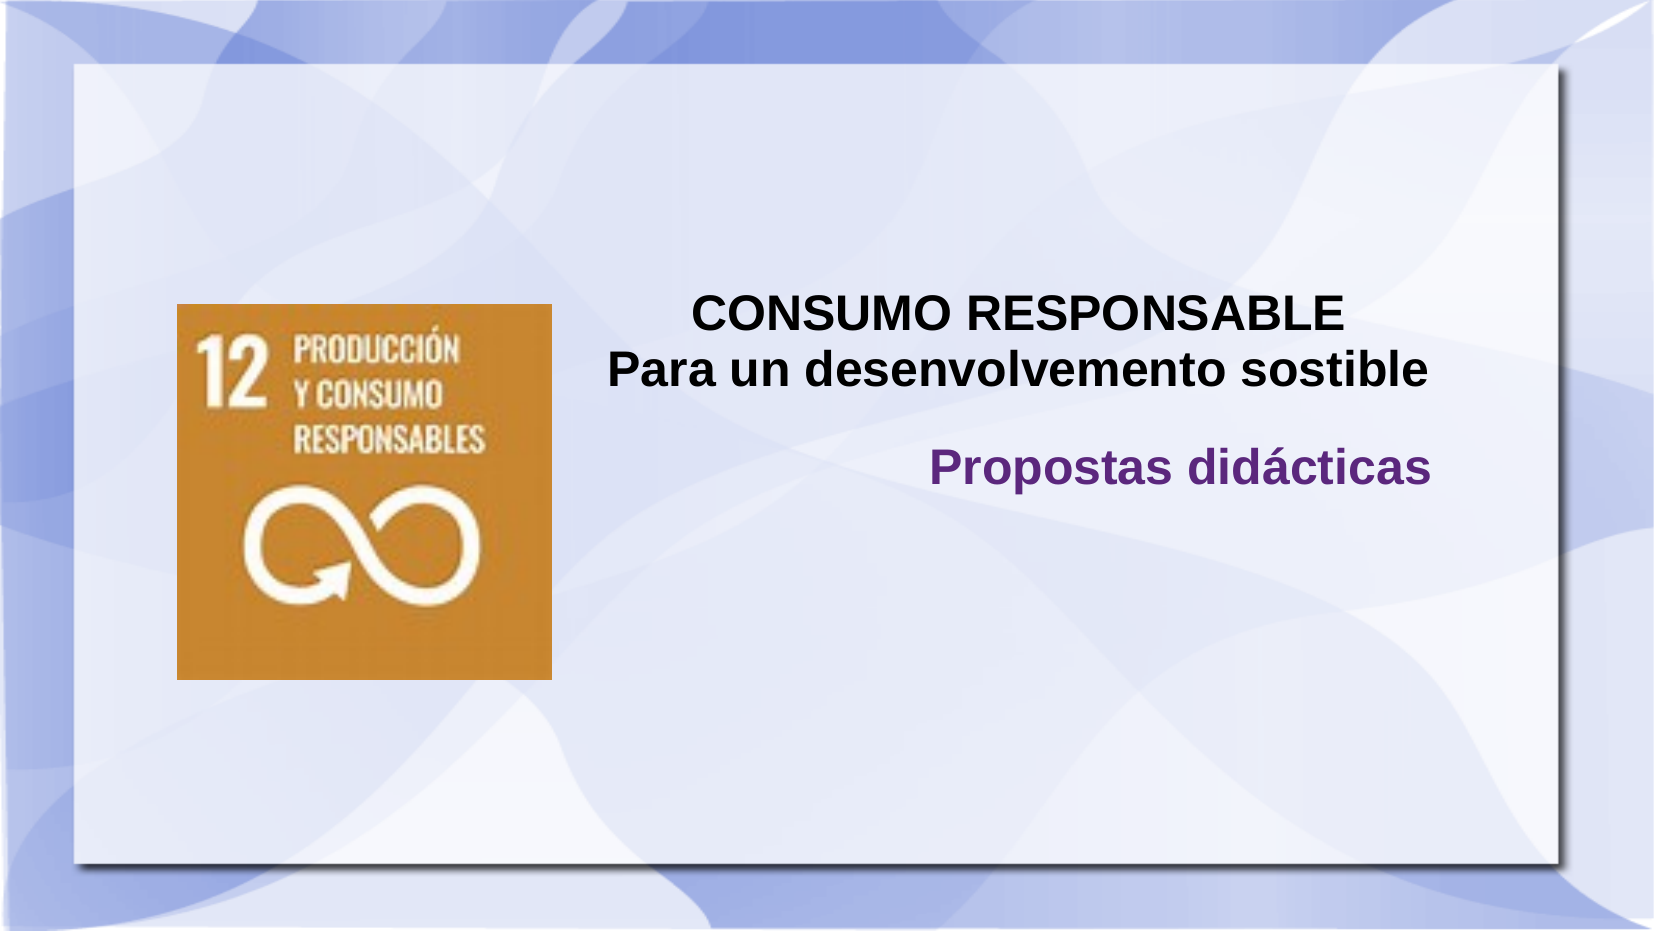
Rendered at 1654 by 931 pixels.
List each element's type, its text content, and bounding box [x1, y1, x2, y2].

text_box CONSUMO RESPONSABLE Para un desenvolvemento sostible Propostas didácticas [590, 236, 1447, 595]
picture [0, 0, 1654, 931]
